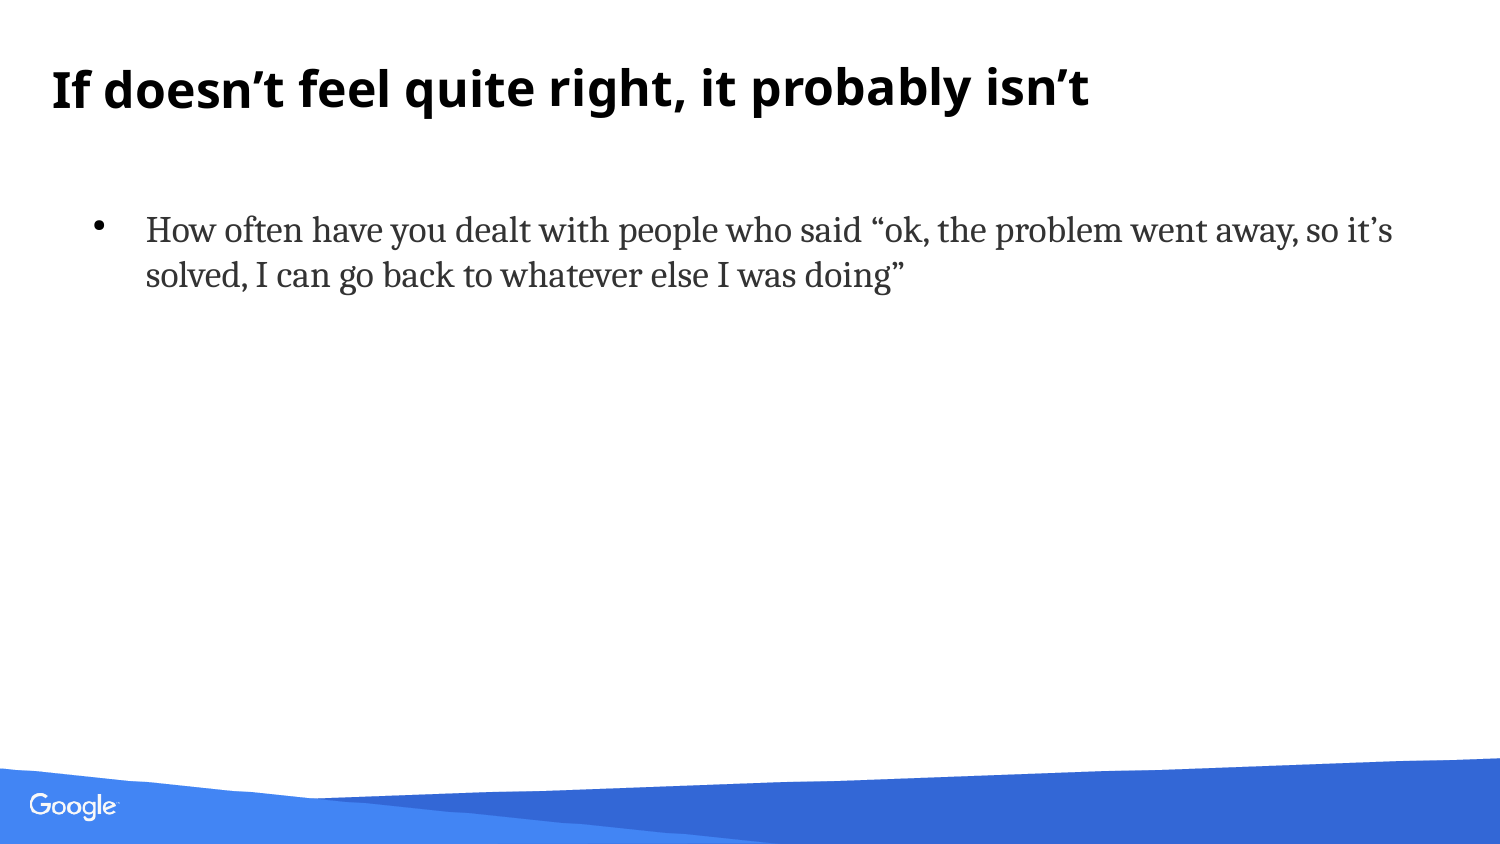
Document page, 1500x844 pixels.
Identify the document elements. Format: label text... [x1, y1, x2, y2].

picture [0, 0, 1500, 844]
text_box If doesn’t feel quite right, it probably isn’t [37, 38, 1500, 165]
list How often have you dealt with people who said “ok, the problem went away, so it’s solved, I can go back to whatever else I was doing” [60, 189, 1458, 751]
